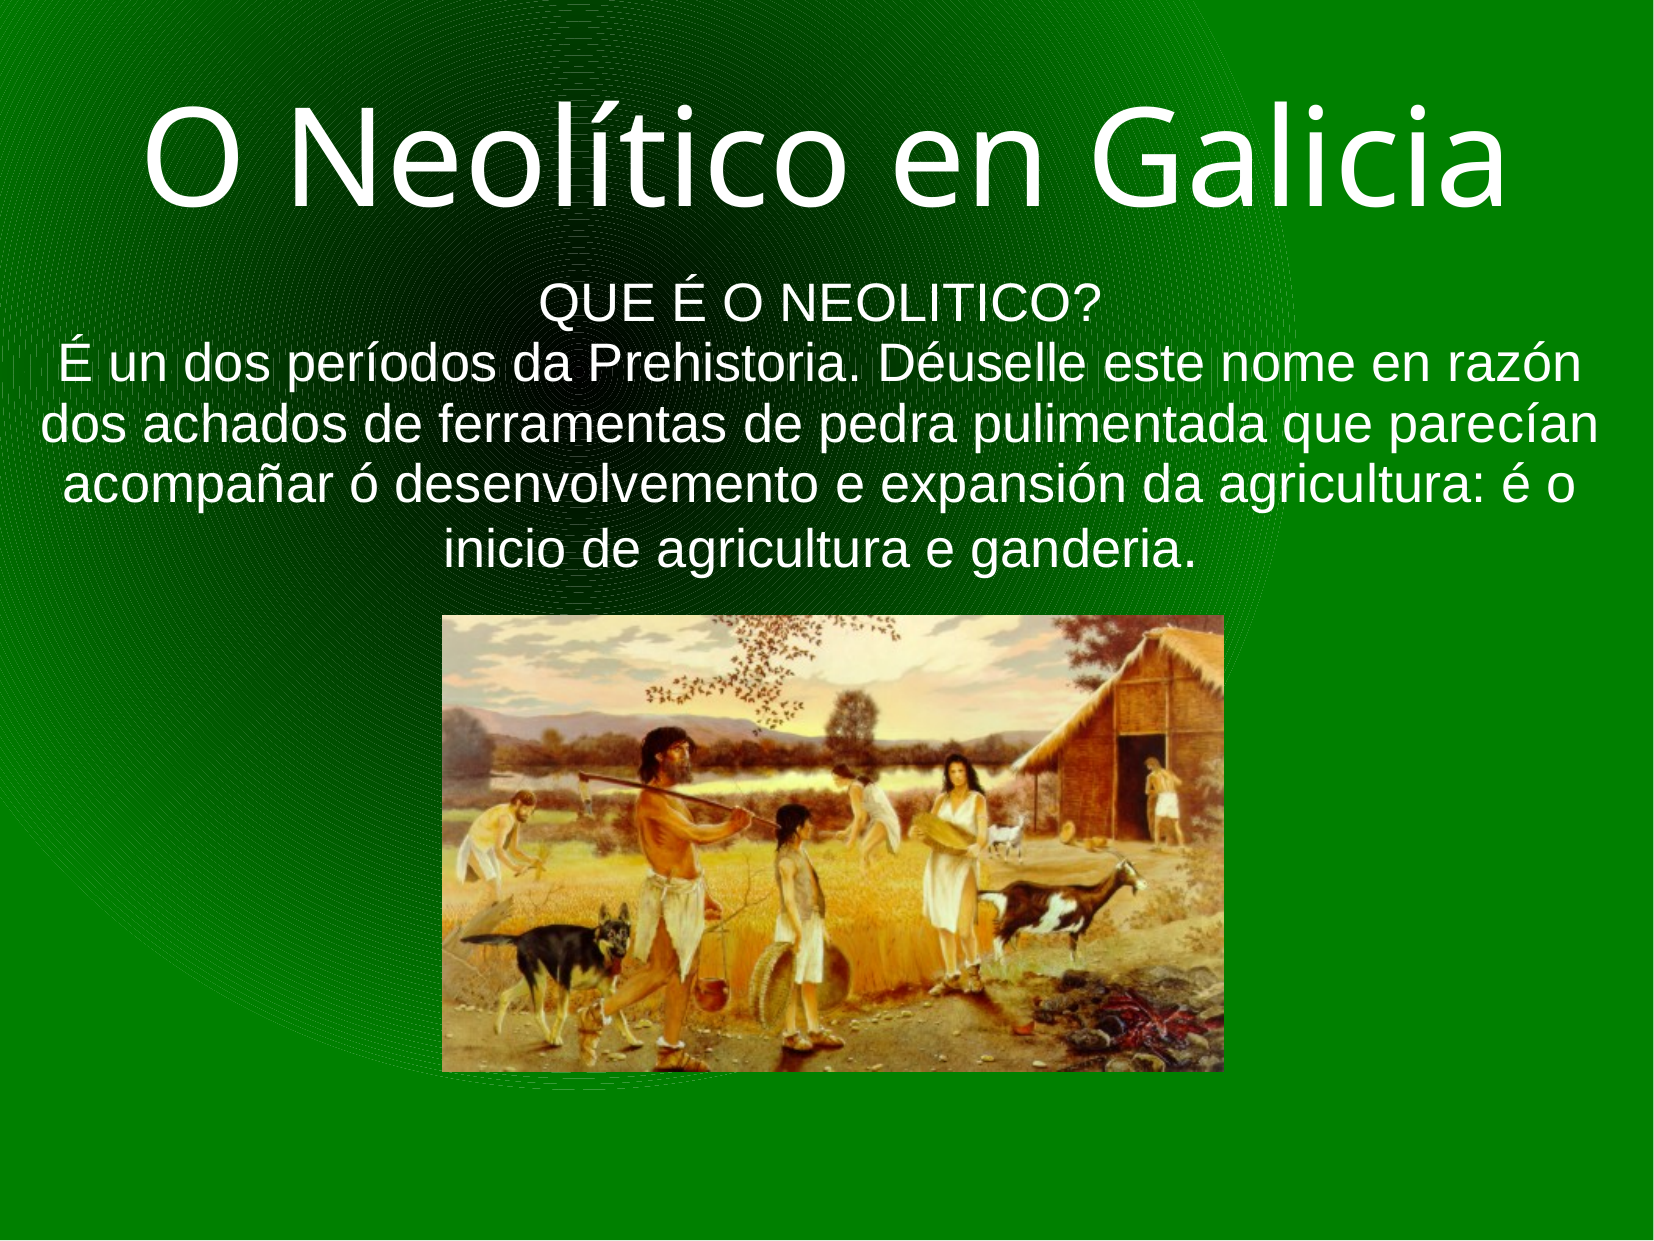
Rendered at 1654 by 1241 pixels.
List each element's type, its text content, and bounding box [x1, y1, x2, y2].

title O Neolítico en Galicia [82, 49, 1571, 106]
subtitle QUE É O NEOLITICO? É un dos períodos da Prehistoria. Déuselle este nome en razón dos achados de ferramentas de pedra pulimentada que parecían acompañar ó desenvolvemento e expansión da agricultura: é o inicio de agricultura e ganderia. [11, 106, 1630, 686]
picture [442, 615, 1224, 1072]
